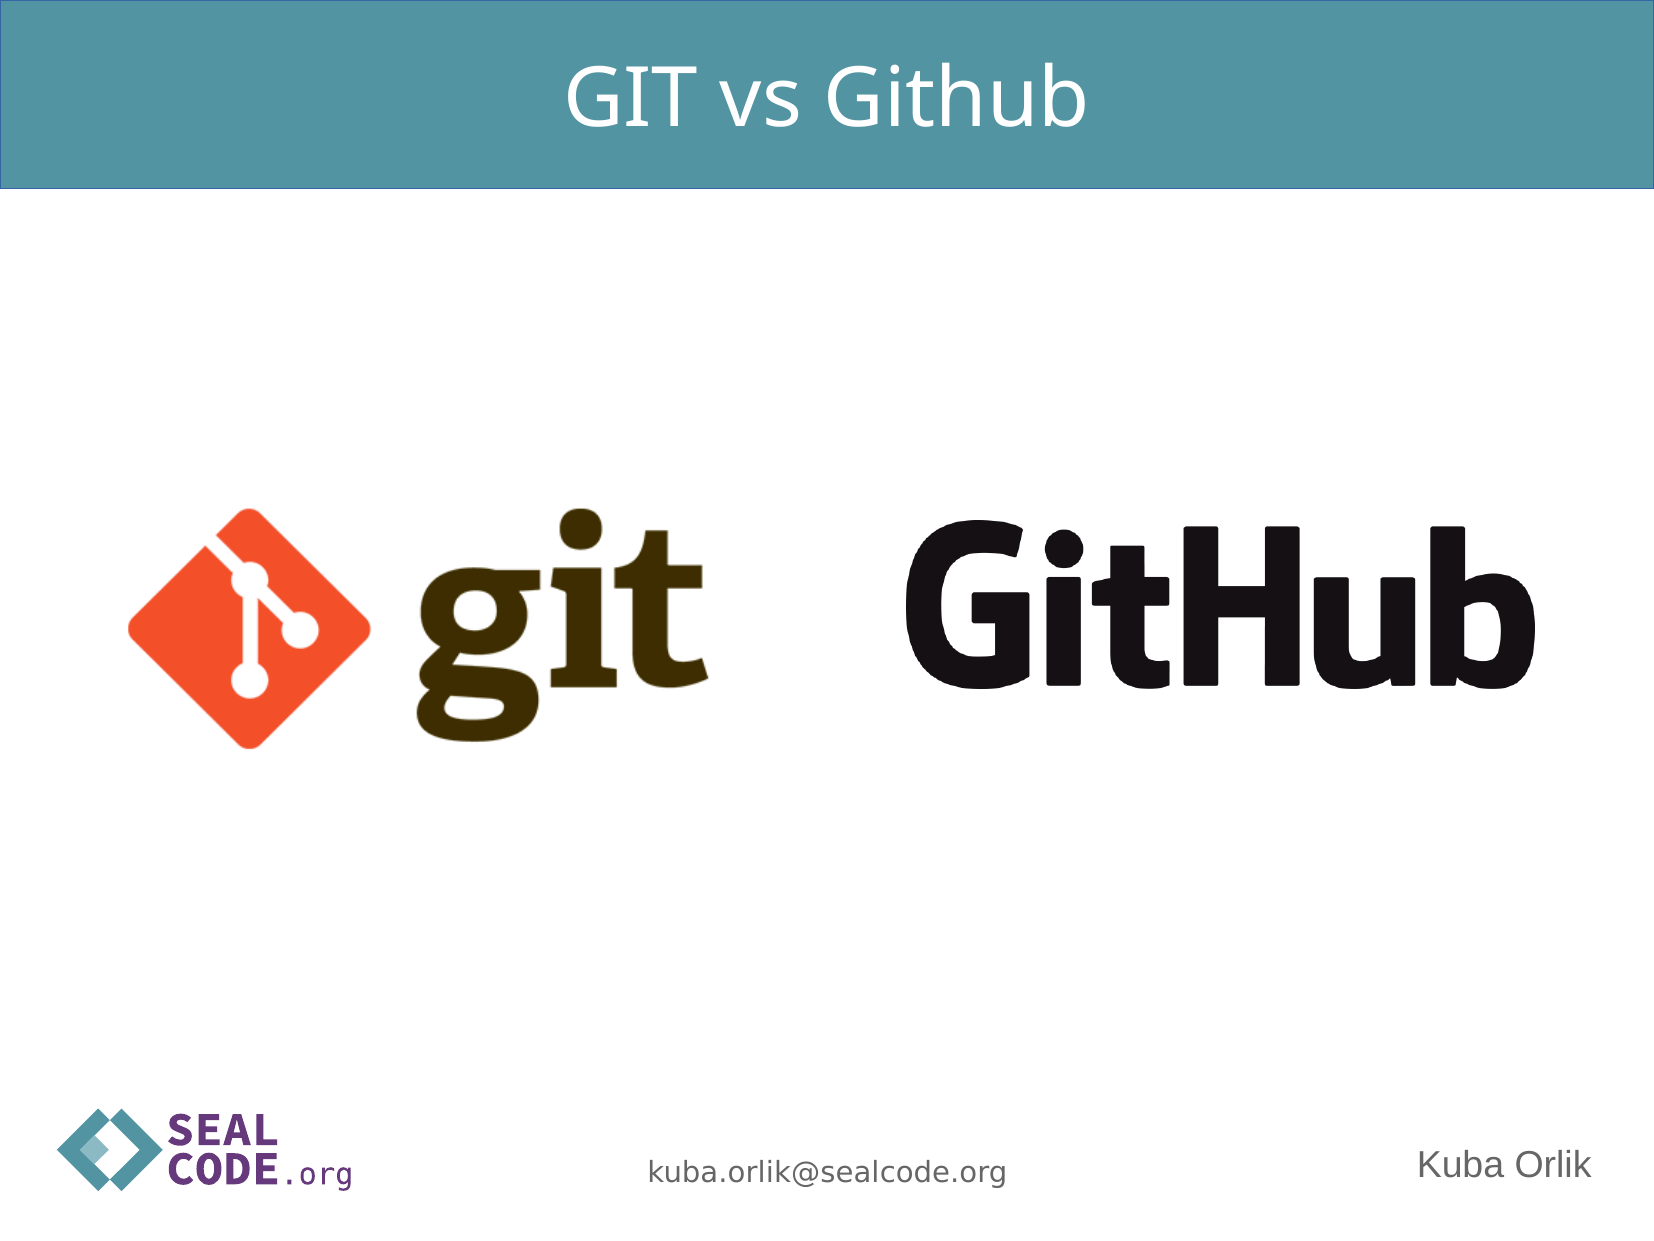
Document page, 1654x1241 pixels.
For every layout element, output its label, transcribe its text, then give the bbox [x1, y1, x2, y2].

title GIT vs Github [82, 0, 1571, 189]
picture [17, 457, 1584, 772]
